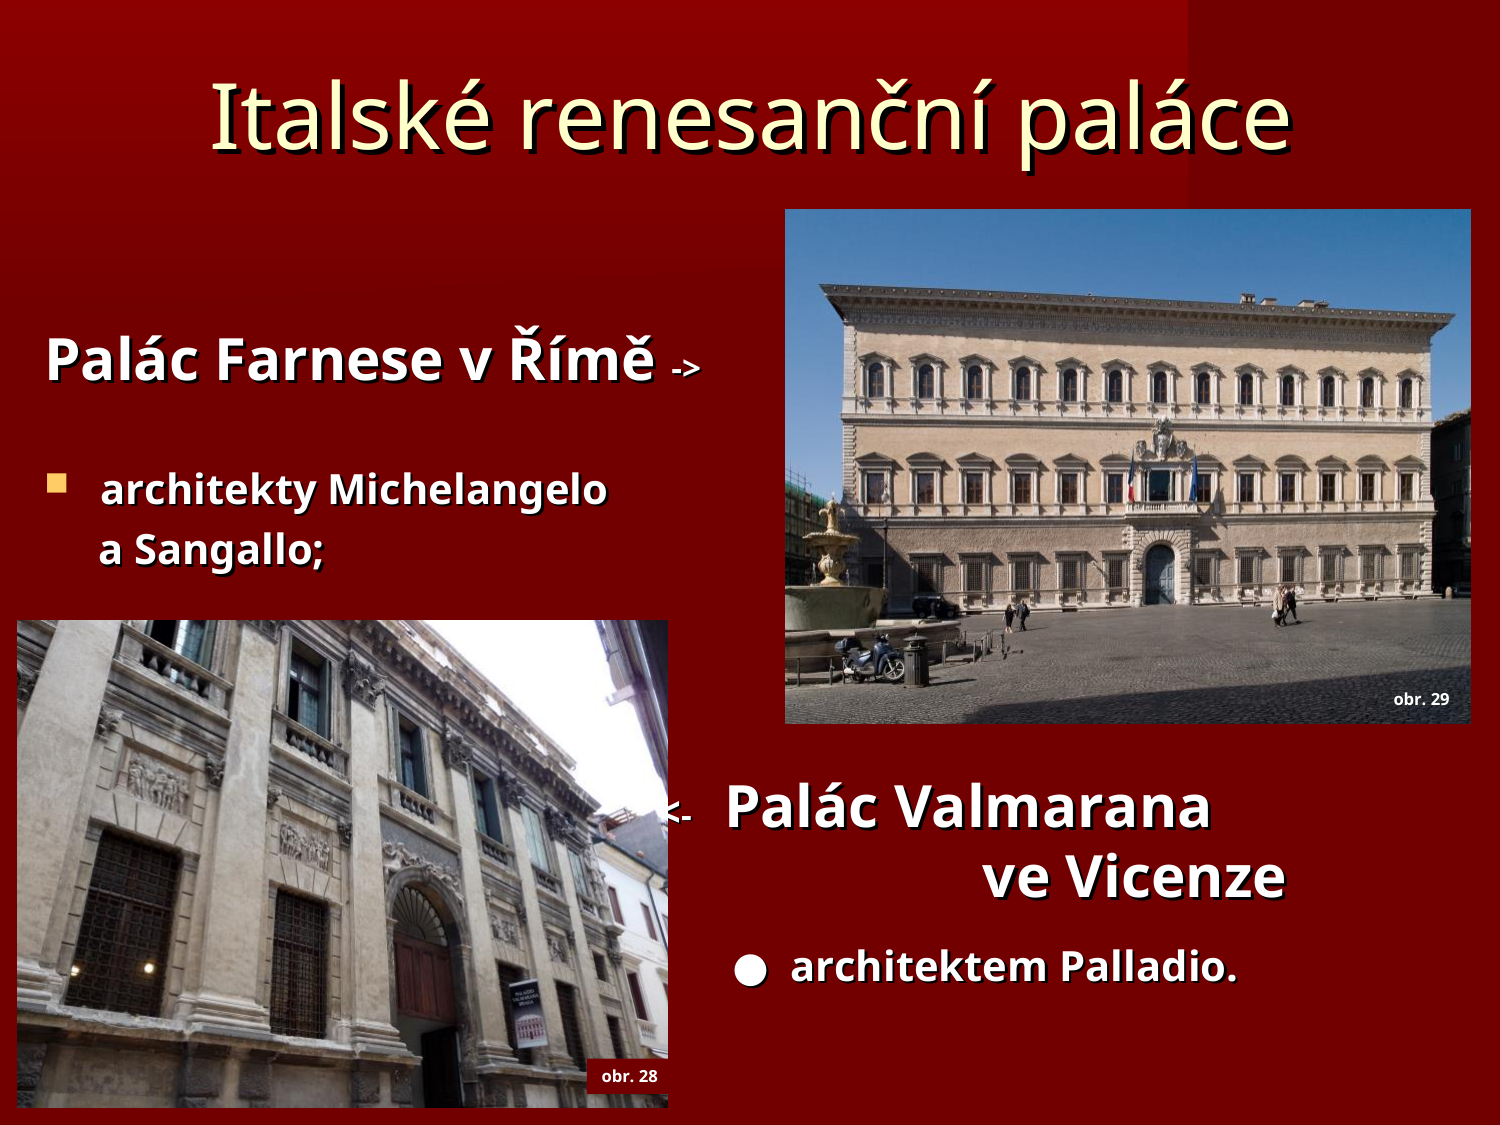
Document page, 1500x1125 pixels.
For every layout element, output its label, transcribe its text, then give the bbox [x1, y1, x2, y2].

list Palác Farnese v Římě -> architekty Michelangelo a Sangallo; <- Palác Valmarana ve Vicenze ● architektem Palladio. [29, 314, 1471, 1071]
text_box [785, 209, 1471, 724]
title Italské renesanční paláce [76, 18, 1427, 207]
text_box obr. 28 [586, 1058, 673, 1094]
text_box [17, 620, 668, 1108]
text_box obr. 29 [1378, 680, 1469, 717]
